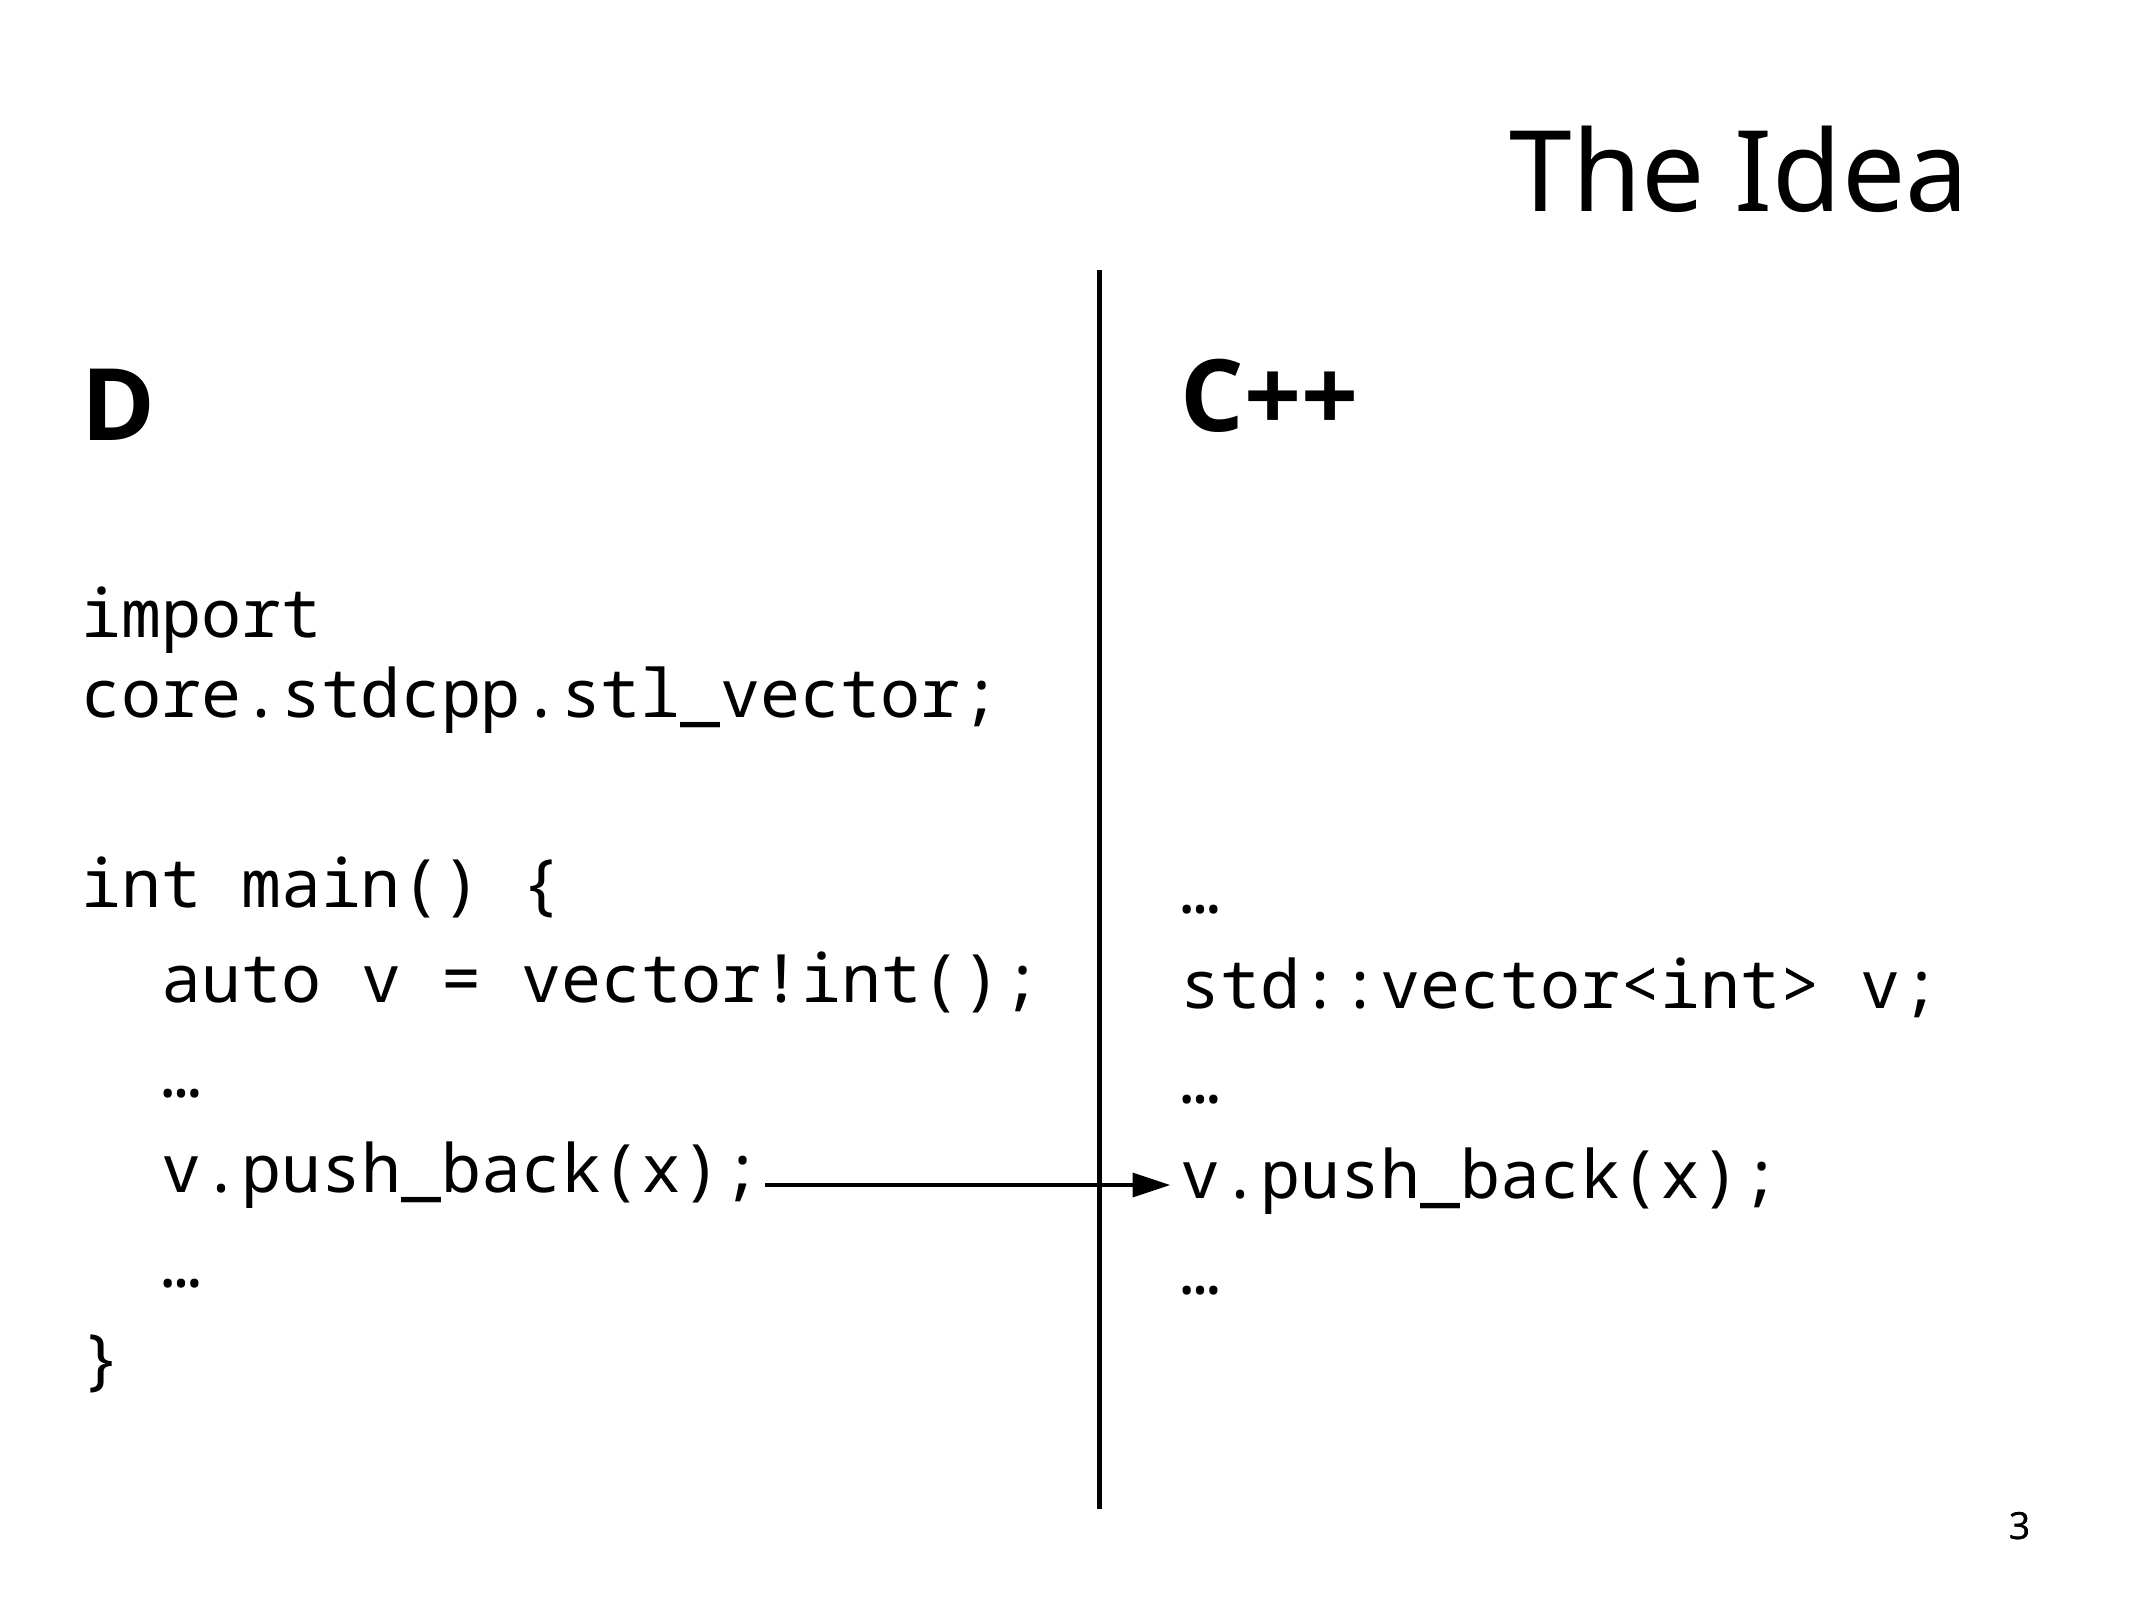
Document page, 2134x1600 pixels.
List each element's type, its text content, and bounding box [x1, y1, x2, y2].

title The Idea [156, 72, 1978, 261]
list C++ … std::vector<int> v; … v.push_back(x); … [1102, 323, 2071, 1501]
list D import core.stdcpp.stl_vector; int main() { auto v = vector!int(); … v.push_back(x); … } [0, 332, 1097, 1509]
text_box <number> [1985, 1501, 2055, 1557]
